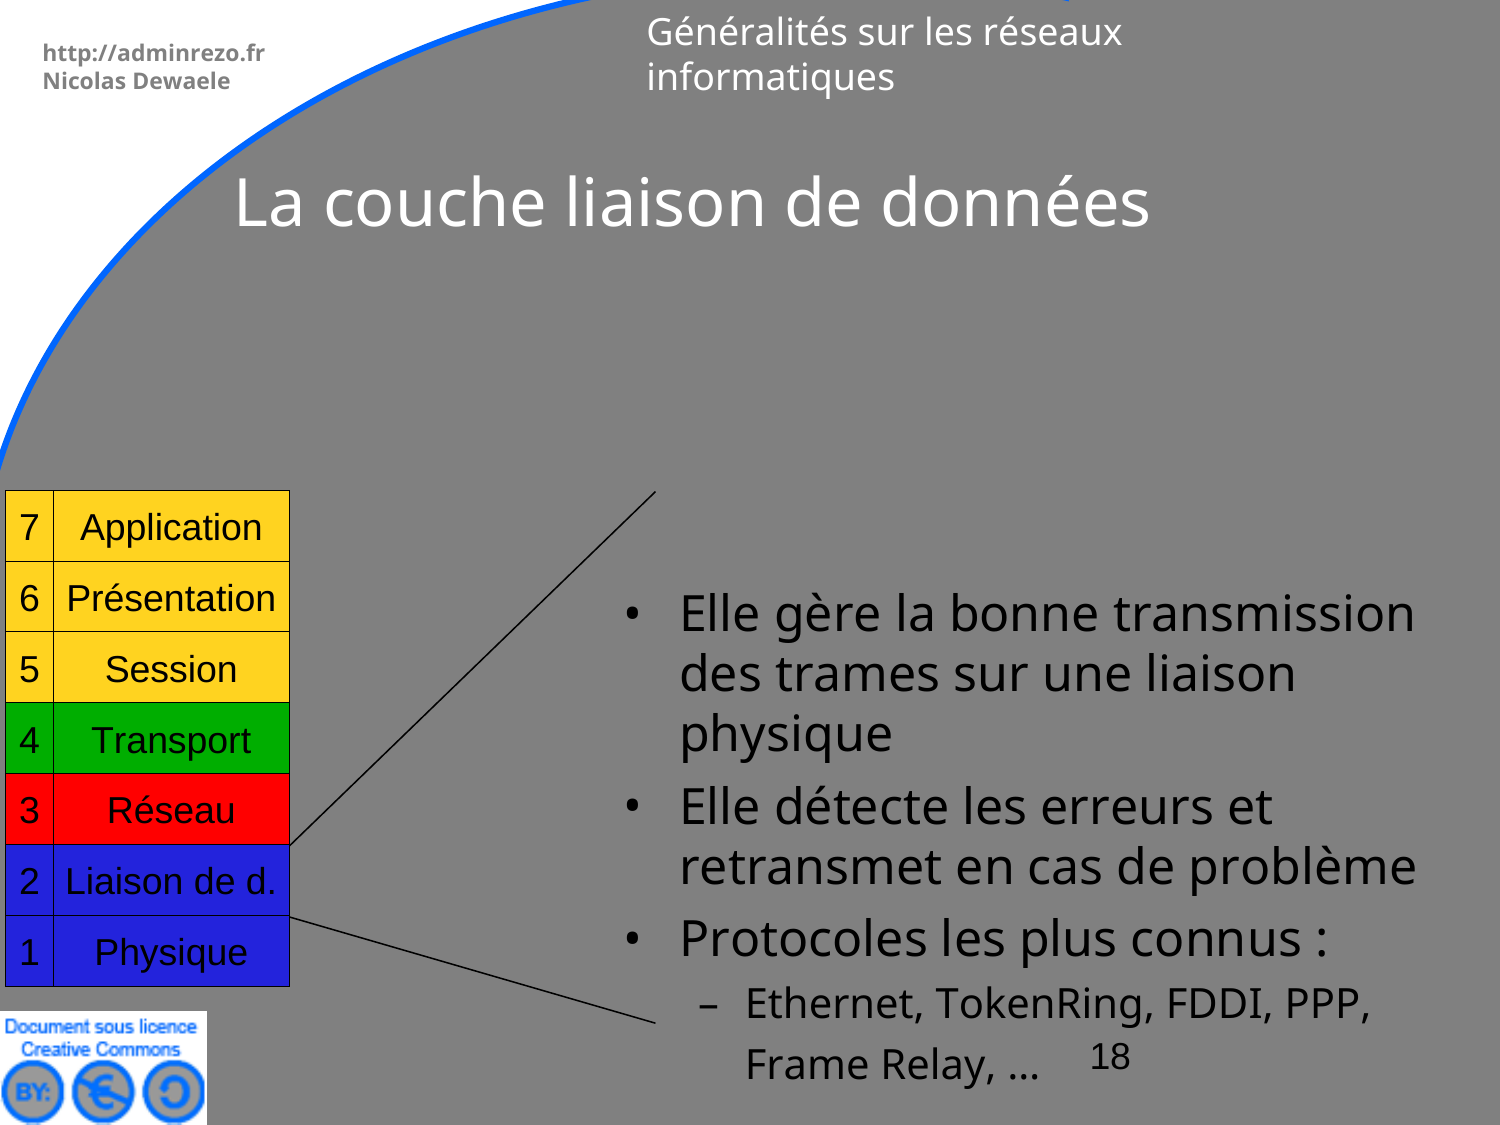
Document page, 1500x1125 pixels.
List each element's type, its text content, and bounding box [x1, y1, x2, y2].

text_box Application [54, 490, 290, 561]
text_box Présentation [54, 561, 290, 631]
list Elle gère la bonne transmission des trames sur une liaison physique Elle détecte les erreurs et retransmet en cas de problème Protocoles les plus connus : Ethernet, TokenRing, FDDI, PPP, Frame Relay, … [608, 574, 1500, 1118]
text_box Session [54, 631, 290, 702]
text_box 7 [5, 490, 54, 561]
text_box Liaison de d. [54, 844, 290, 915]
text_box Réseau [54, 773, 290, 844]
text_box 2 [5, 844, 54, 915]
text_box 5 [5, 631, 54, 702]
text_box 4 [5, 702, 54, 773]
title La couche liaison de données [218, 148, 1500, 251]
text_box Transport [54, 702, 290, 773]
picture [0, 1011, 207, 1125]
text_box 1 [5, 915, 54, 987]
text_box Physique [54, 915, 290, 987]
text_box 6 [5, 561, 54, 631]
text_box 3 [5, 773, 54, 844]
